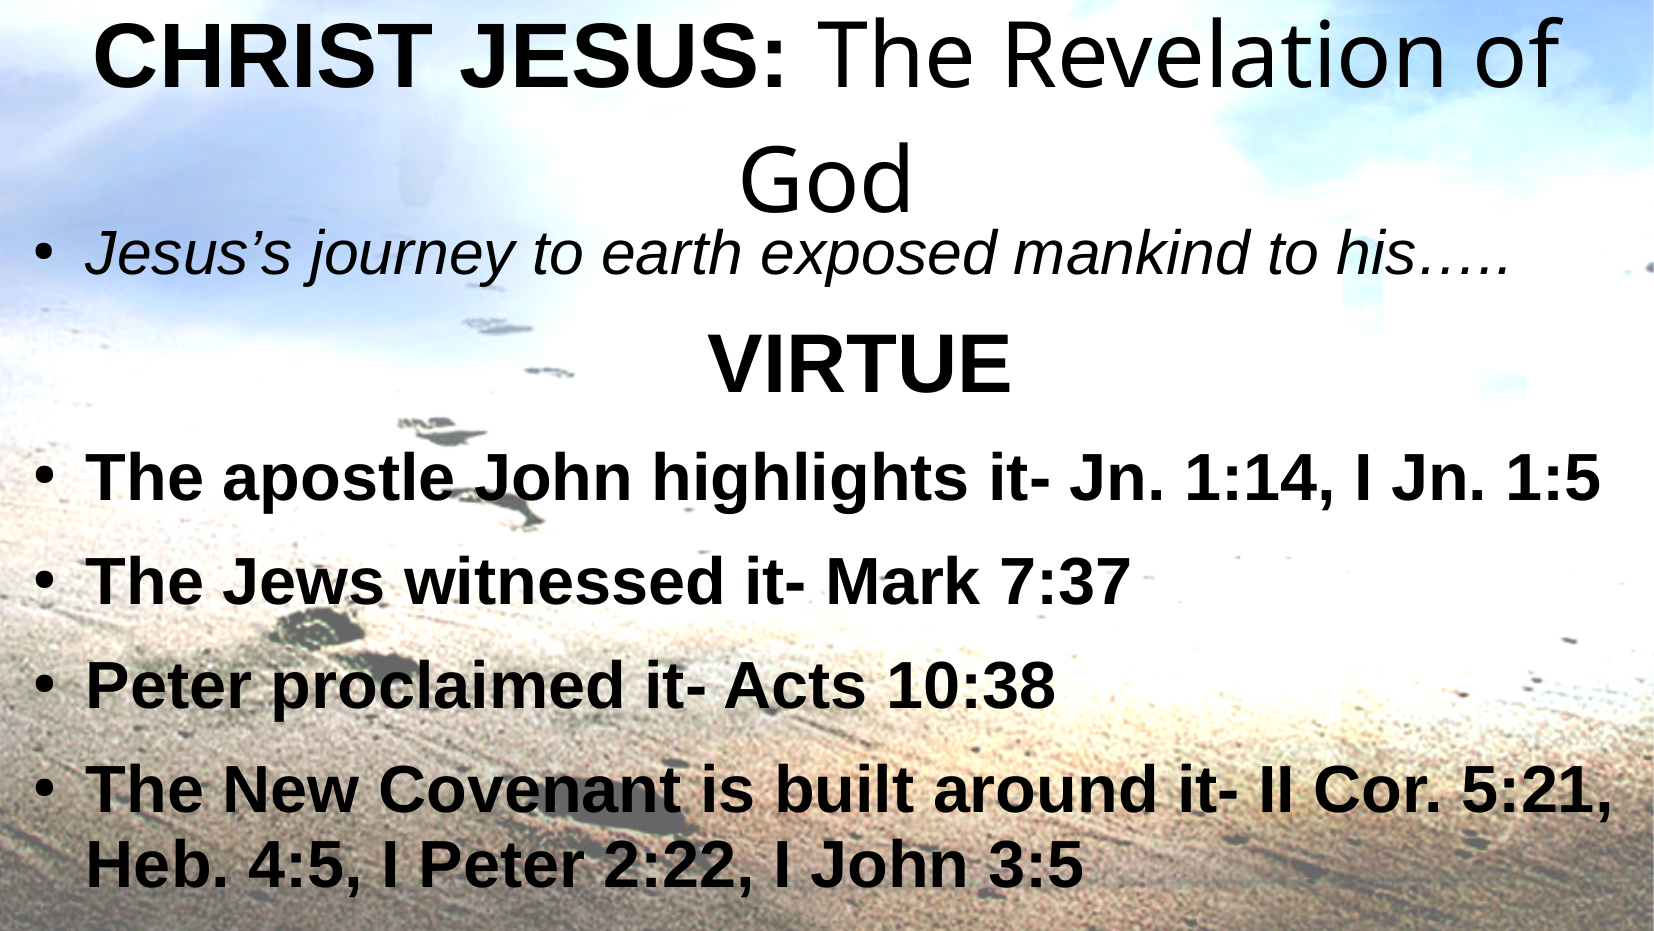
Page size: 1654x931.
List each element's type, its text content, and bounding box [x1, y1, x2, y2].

list Jesus’s journey to earth exposed mankind to his….. VIRTUE The apostle John highlights it- Jn. 1:14, I Jn. 1:5 The Jews witnessed it- Mark 7:37 Peter proclaimed it- Acts 10:38 The New Covenant is built around it- II Cor. 5:21, Heb. 4:5, I Peter 2:22, I John 3:5 [15, 217, 1636, 916]
title CHRIST JESUS: The Revelation of God [0, 0, 1654, 243]
picture [0, 243, 1654, 931]
